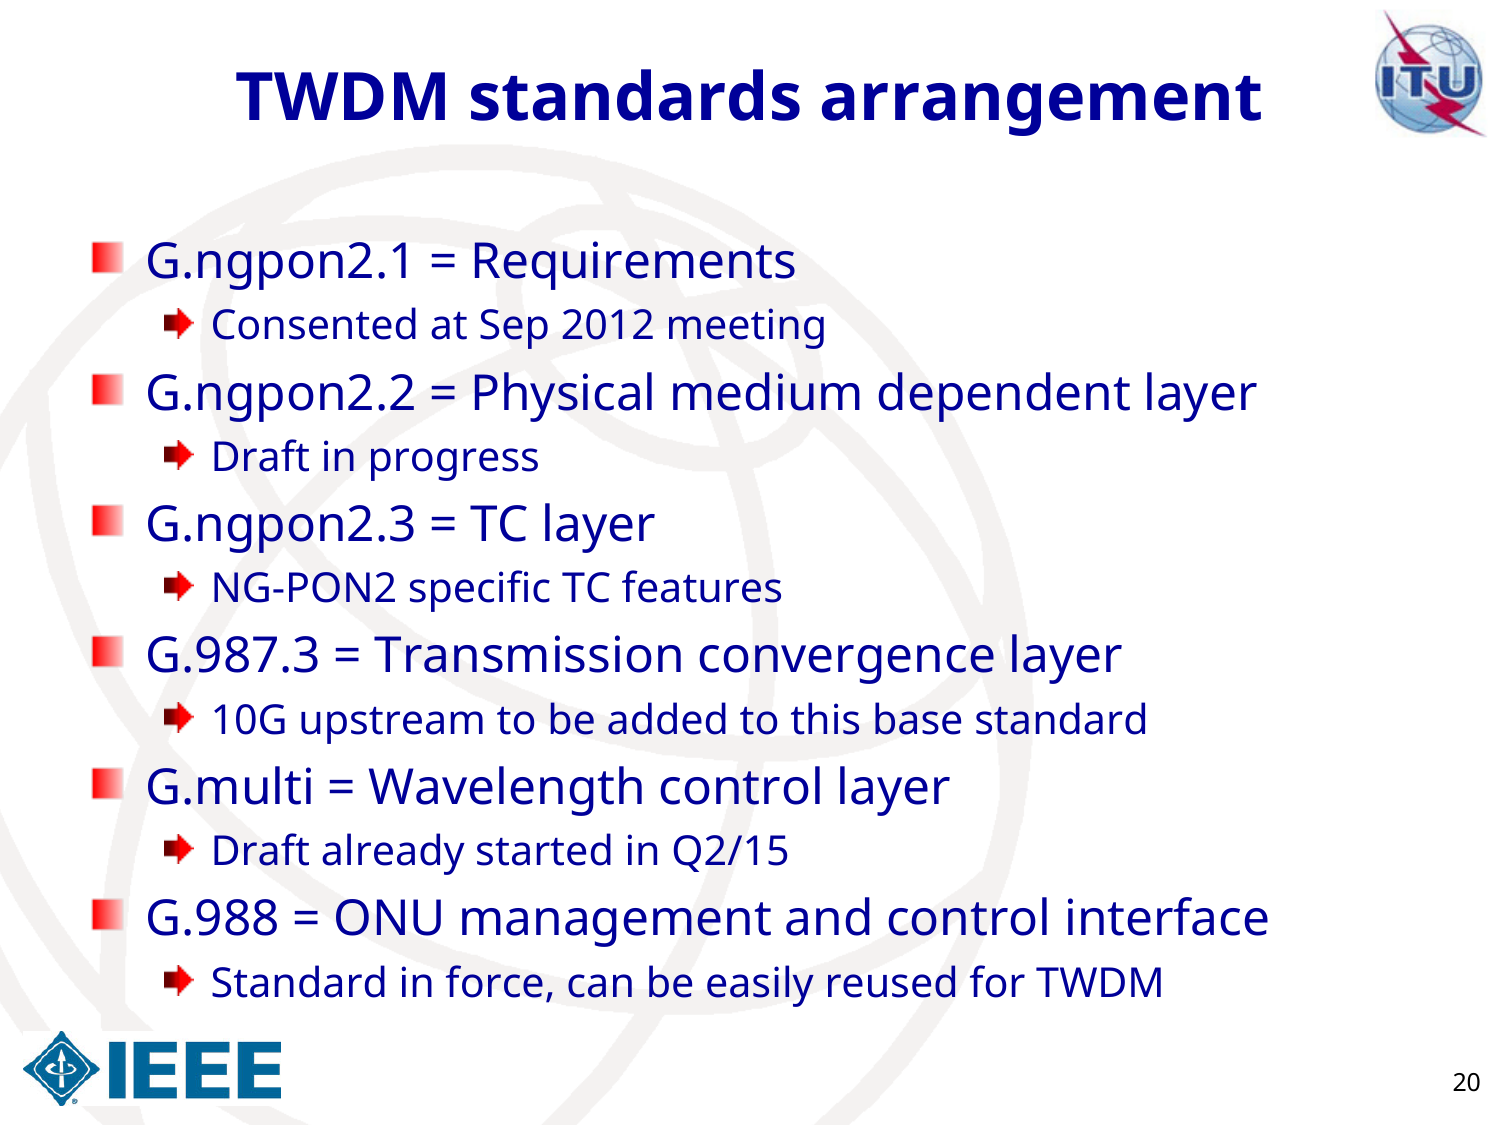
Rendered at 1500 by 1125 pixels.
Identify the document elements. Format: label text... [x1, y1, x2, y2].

list G.ngpon2.1 = Requirements Consented at Sep 2012 meeting G.ngpon2.2 = Physical medium dependent layer Draft in progress G.ngpon2.3 = TC layer NG-PON2 specific TC features G.987.3 = Transmission convergence layer 10G upstream to be added to this base standard G.multi = Wavelength control layer Draft already started in Q2/15 G.988 = ONU management and control interface Standard in force, can be easily reused for TWDM [75, 221, 1426, 1022]
text_box <numéro> [1271, 1058, 1496, 1125]
picture [0, 188, 1058, 1125]
title TWDM standards arrangement [0, 0, 1500, 188]
